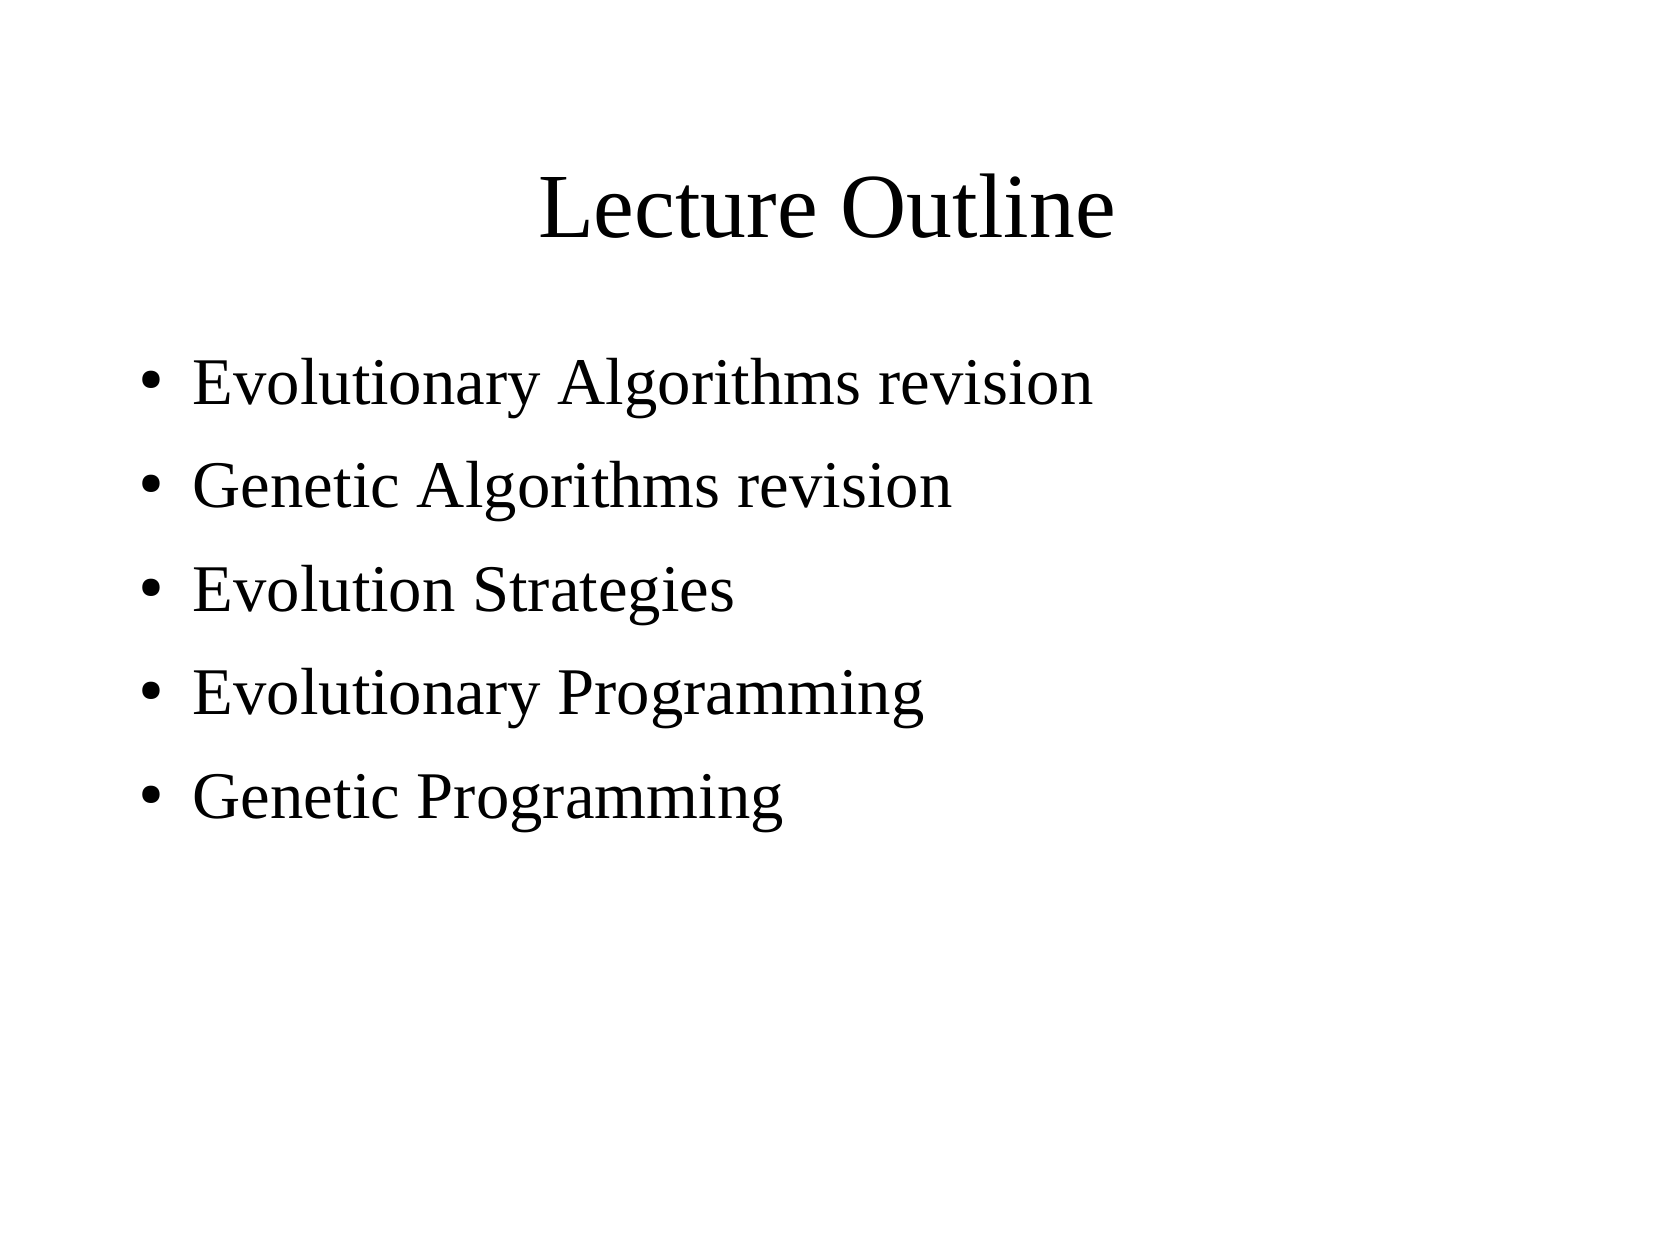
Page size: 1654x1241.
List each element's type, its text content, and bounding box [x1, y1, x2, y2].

list Evolutionary Algorithms revision Genetic Algorithms revision Evolution Strategies Evolutionary Programming Genetic Programming [121, 344, 1534, 1127]
title Lecture Outline [121, 102, 1534, 311]
